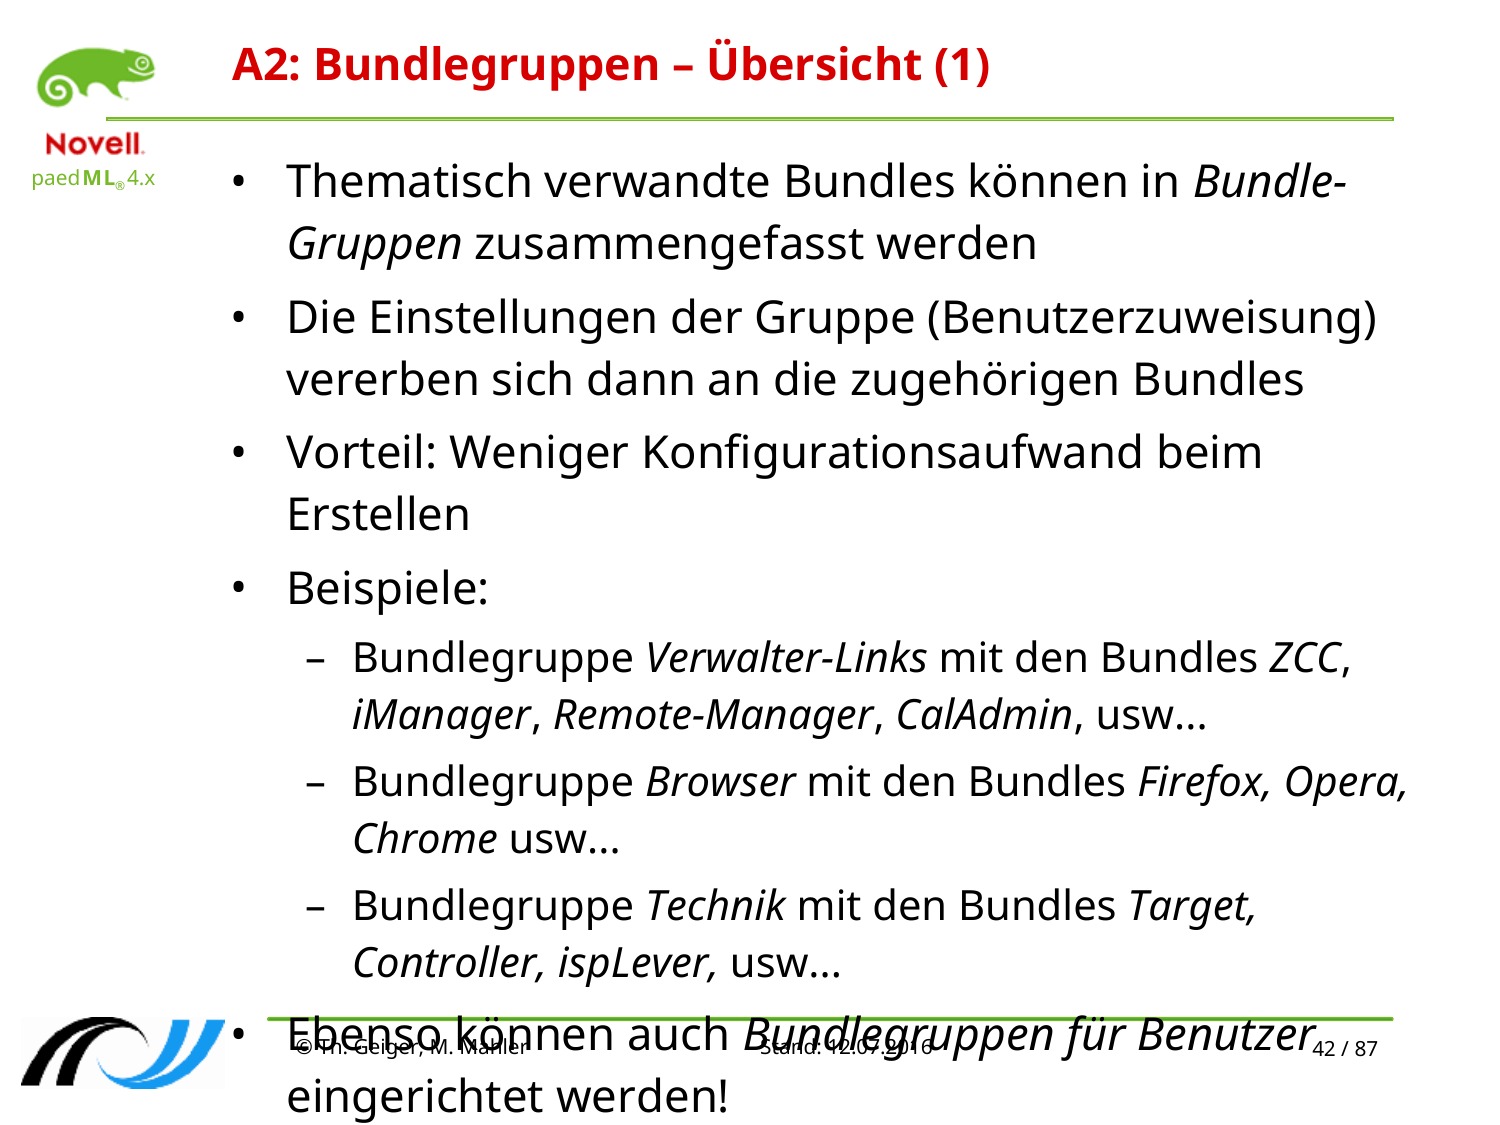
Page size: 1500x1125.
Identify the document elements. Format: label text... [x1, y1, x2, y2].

picture [21, 1017, 225, 1089]
list Thematisch verwandte Bundles können in Bundle-Gruppen zusammengefasst werden Die Einstellungen der Gruppe (Benutzerzuweisung) vererben sich dann an die zugehörigen Bundles Vorteil: Weniger Konfigurationsaufwand beim Erstellen Beispiele: Bundlegruppe Verwalter-Links mit den Bundles ZCC, iManager, Remote-Manager, CalAdmin, usw... Bundlegruppe Browser mit den Bundles Firefox, Opera, Chrome usw... Bundlegruppe Technik mit den Bundles Target, Controller, ispLever, usw... Ebenso können auch Bundlegruppen für Benutzer eingerichtet werden! [230, 149, 1415, 1017]
picture [24, 32, 167, 175]
title A2: Bundlegruppen – Übersicht (1) [232, 0, 1388, 126]
